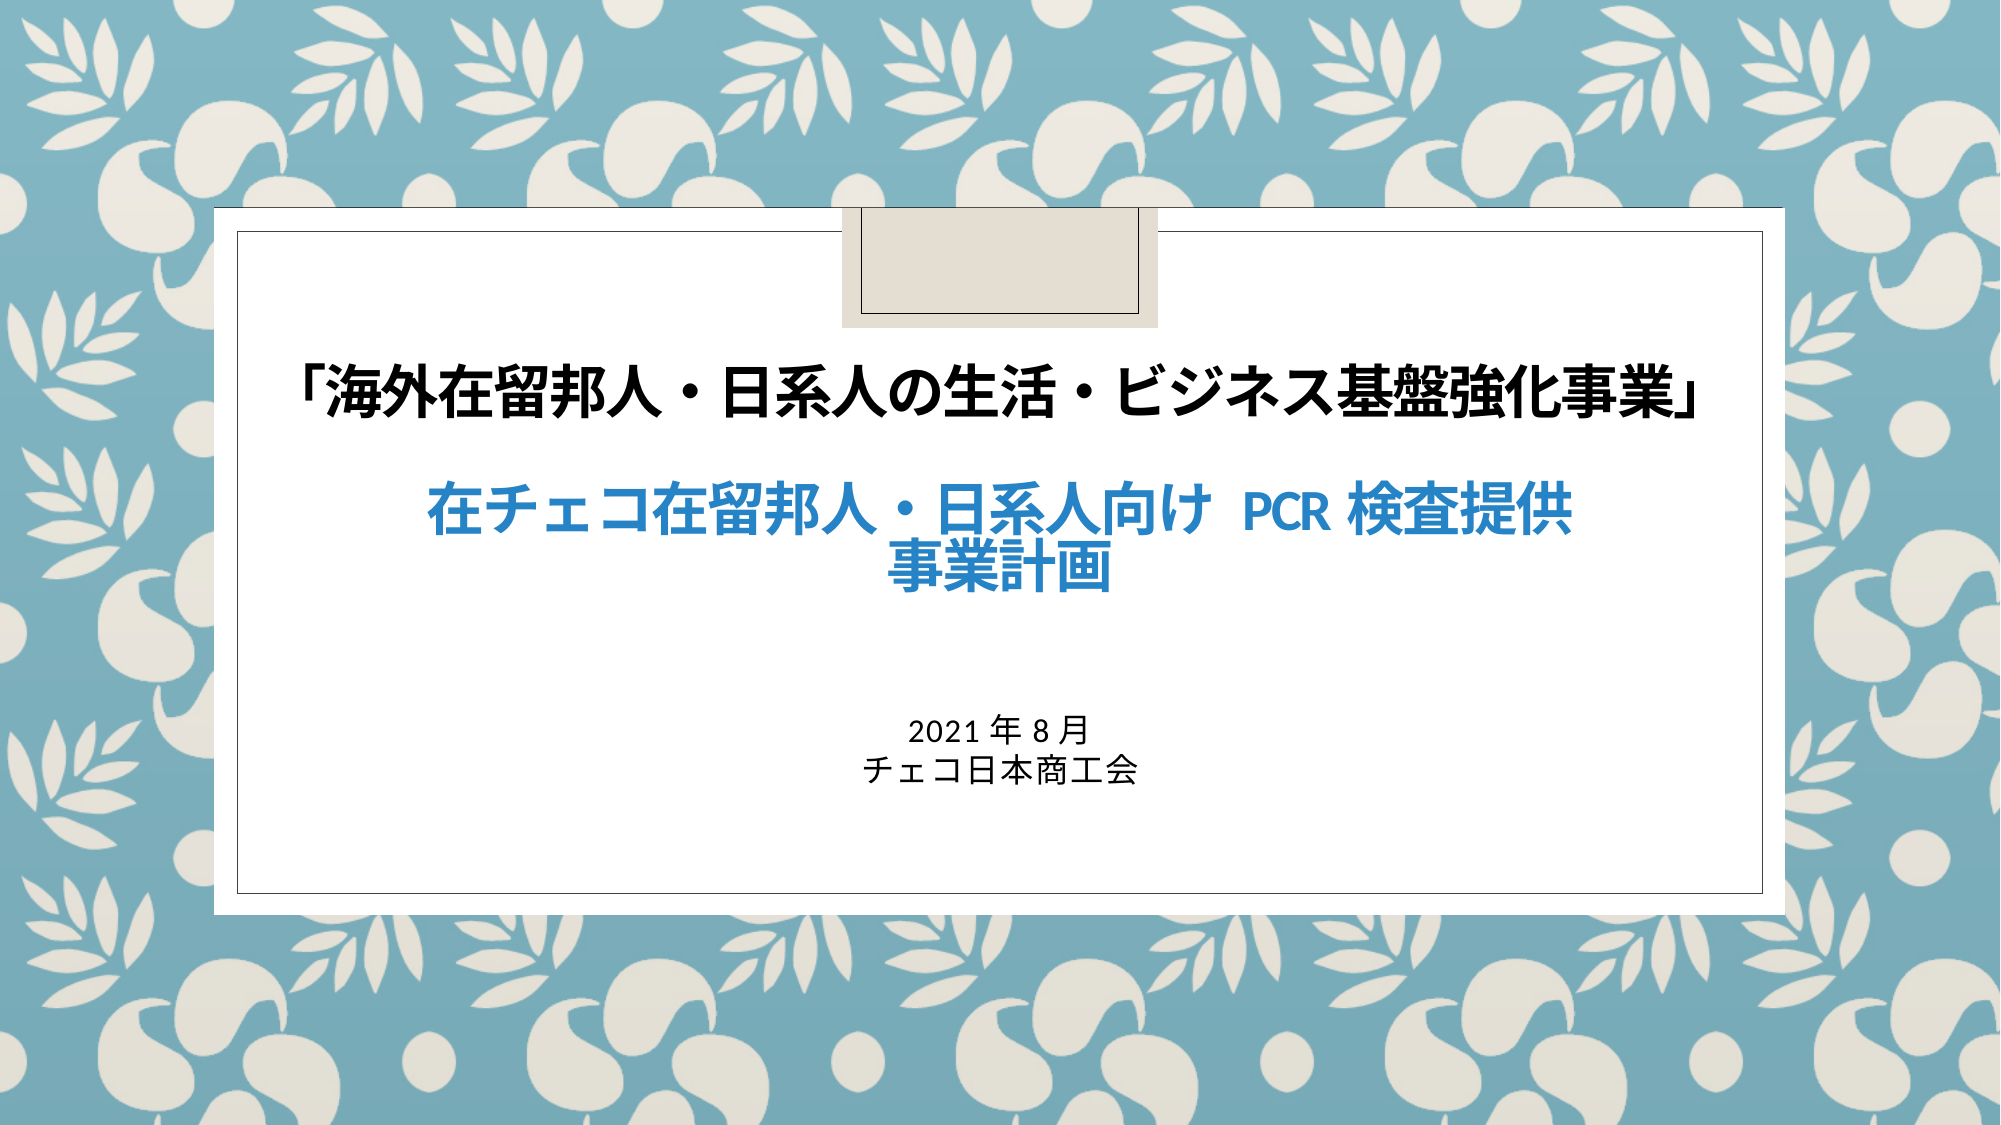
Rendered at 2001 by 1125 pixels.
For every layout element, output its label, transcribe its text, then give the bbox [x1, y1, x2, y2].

title 「海外在留邦人・日系人の生活・ビジネス基盤強化事業」 在チェコ在留邦人・日系人向け PCR検査提供 事業計画 [111, 296, 1889, 852]
subtitle 2021年8月 チェコ日本商工会 [362, 702, 1638, 882]
